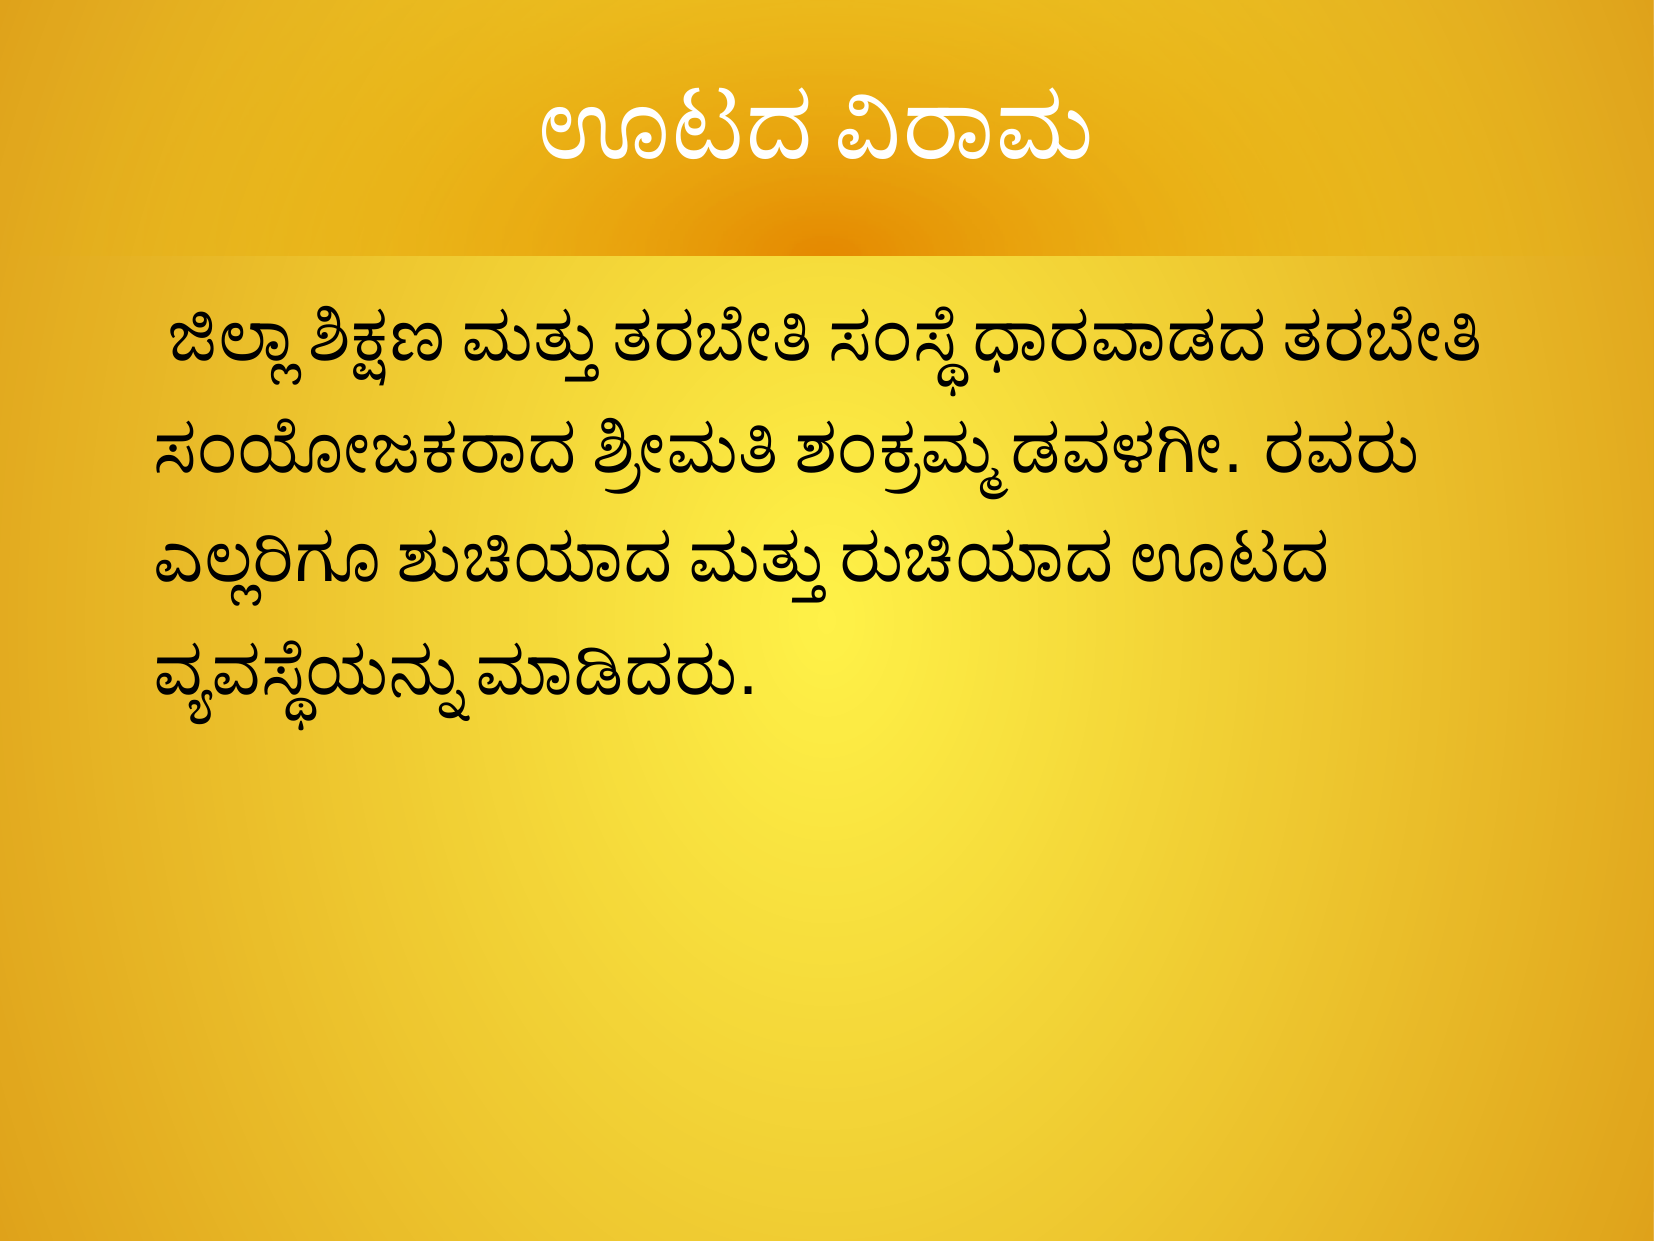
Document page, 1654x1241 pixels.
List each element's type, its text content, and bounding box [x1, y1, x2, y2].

title ಊಟದ ವಿರಾಮ [82, 47, 1571, 252]
list ಜಿಲ್ಲಾ ಶಿಕ್ಷಣ ಮತ್ತು ತರಬೇತಿ ಸಂಸ್ಥೆ ಧಾರವಾಡದ ತರಬೇತಿ ಸಂಯೋಜಕರಾದ ಶ್ರೀಮತಿ ಶಂಕ್ರಮ್ಮ ಡವಳಗೀ. ರವರು ಎಲ್ಲರಿಗೂ ಶುಚಿಯಾದ ಮತ್ತು ರುಚಿಯಾದ ಊಟದ ವ್ಯವಸ್ಥೆಯನ್ನು ಮಾಡಿದರು. [82, 299, 1571, 1019]
